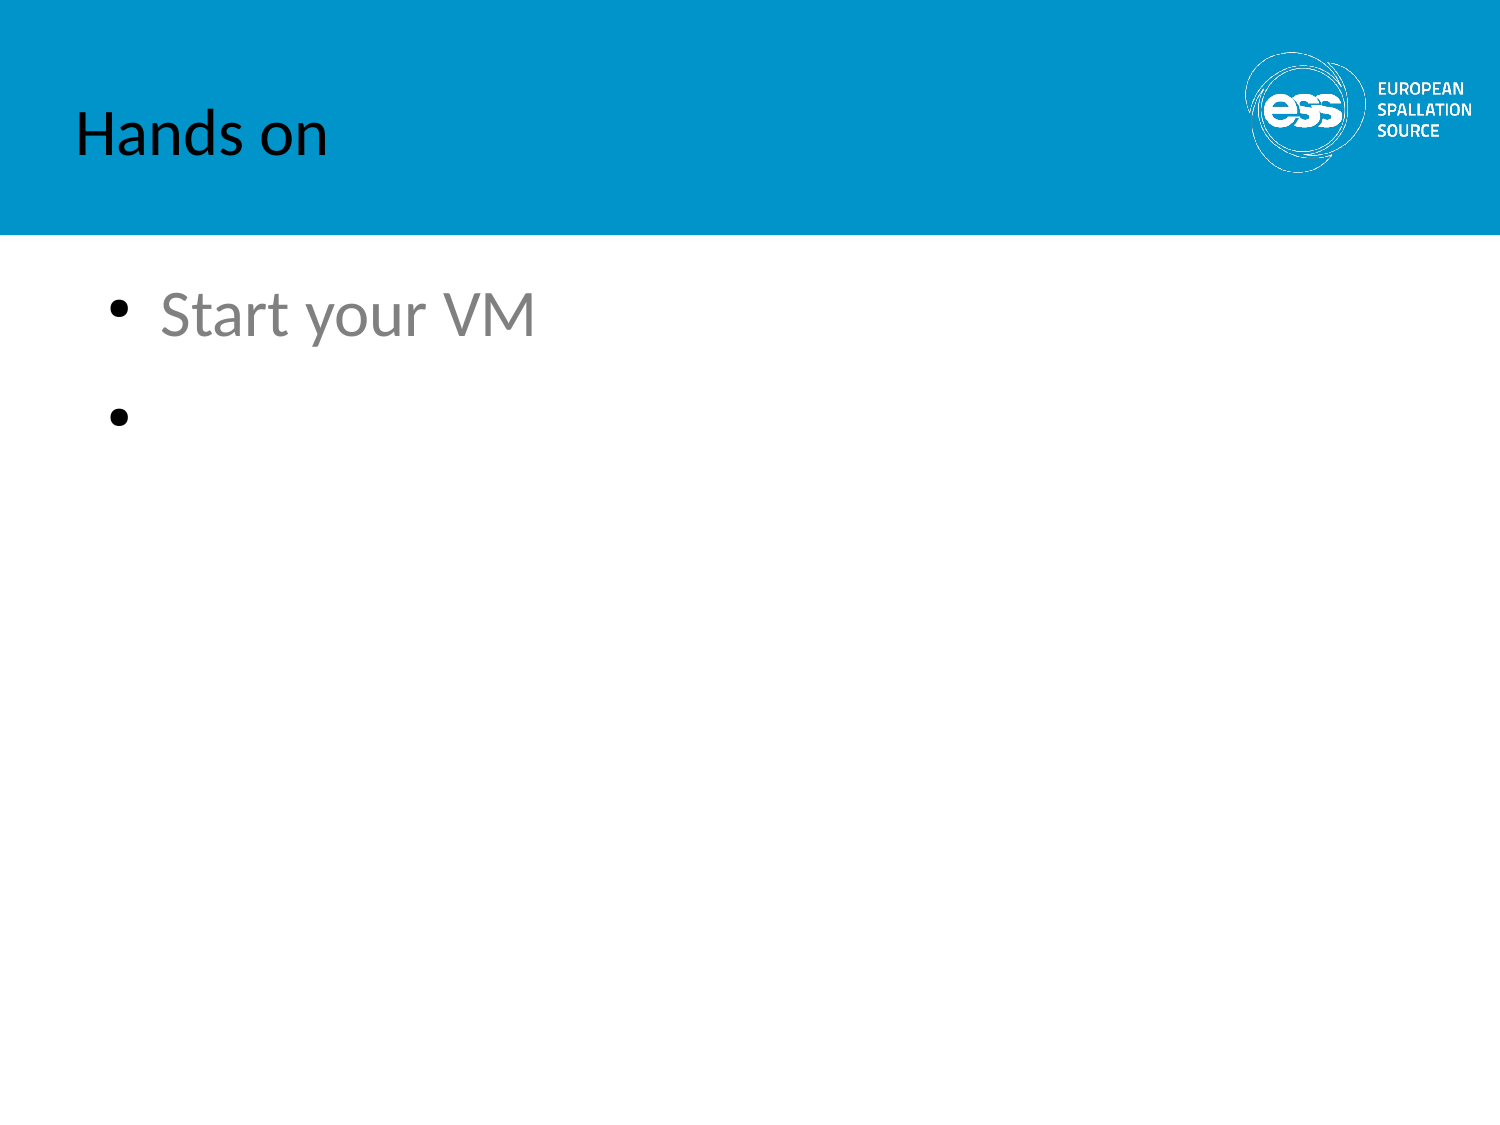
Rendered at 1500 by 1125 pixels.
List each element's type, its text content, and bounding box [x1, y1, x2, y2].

picture [1422, 125, 1428, 134]
picture [1400, 83, 1407, 94]
picture [1409, 104, 1415, 115]
picture [1379, 83, 1385, 94]
list Start your VM [75, 262, 1426, 1005]
title Hands on [75, 45, 1247, 233]
picture [1432, 125, 1438, 136]
picture [1454, 83, 1458, 94]
picture [1436, 104, 1444, 115]
picture [1389, 104, 1393, 115]
picture [1264, 94, 1342, 127]
picture [1423, 83, 1430, 94]
picture [1398, 109, 1406, 115]
picture [1418, 104, 1423, 115]
picture [1443, 86, 1450, 93]
